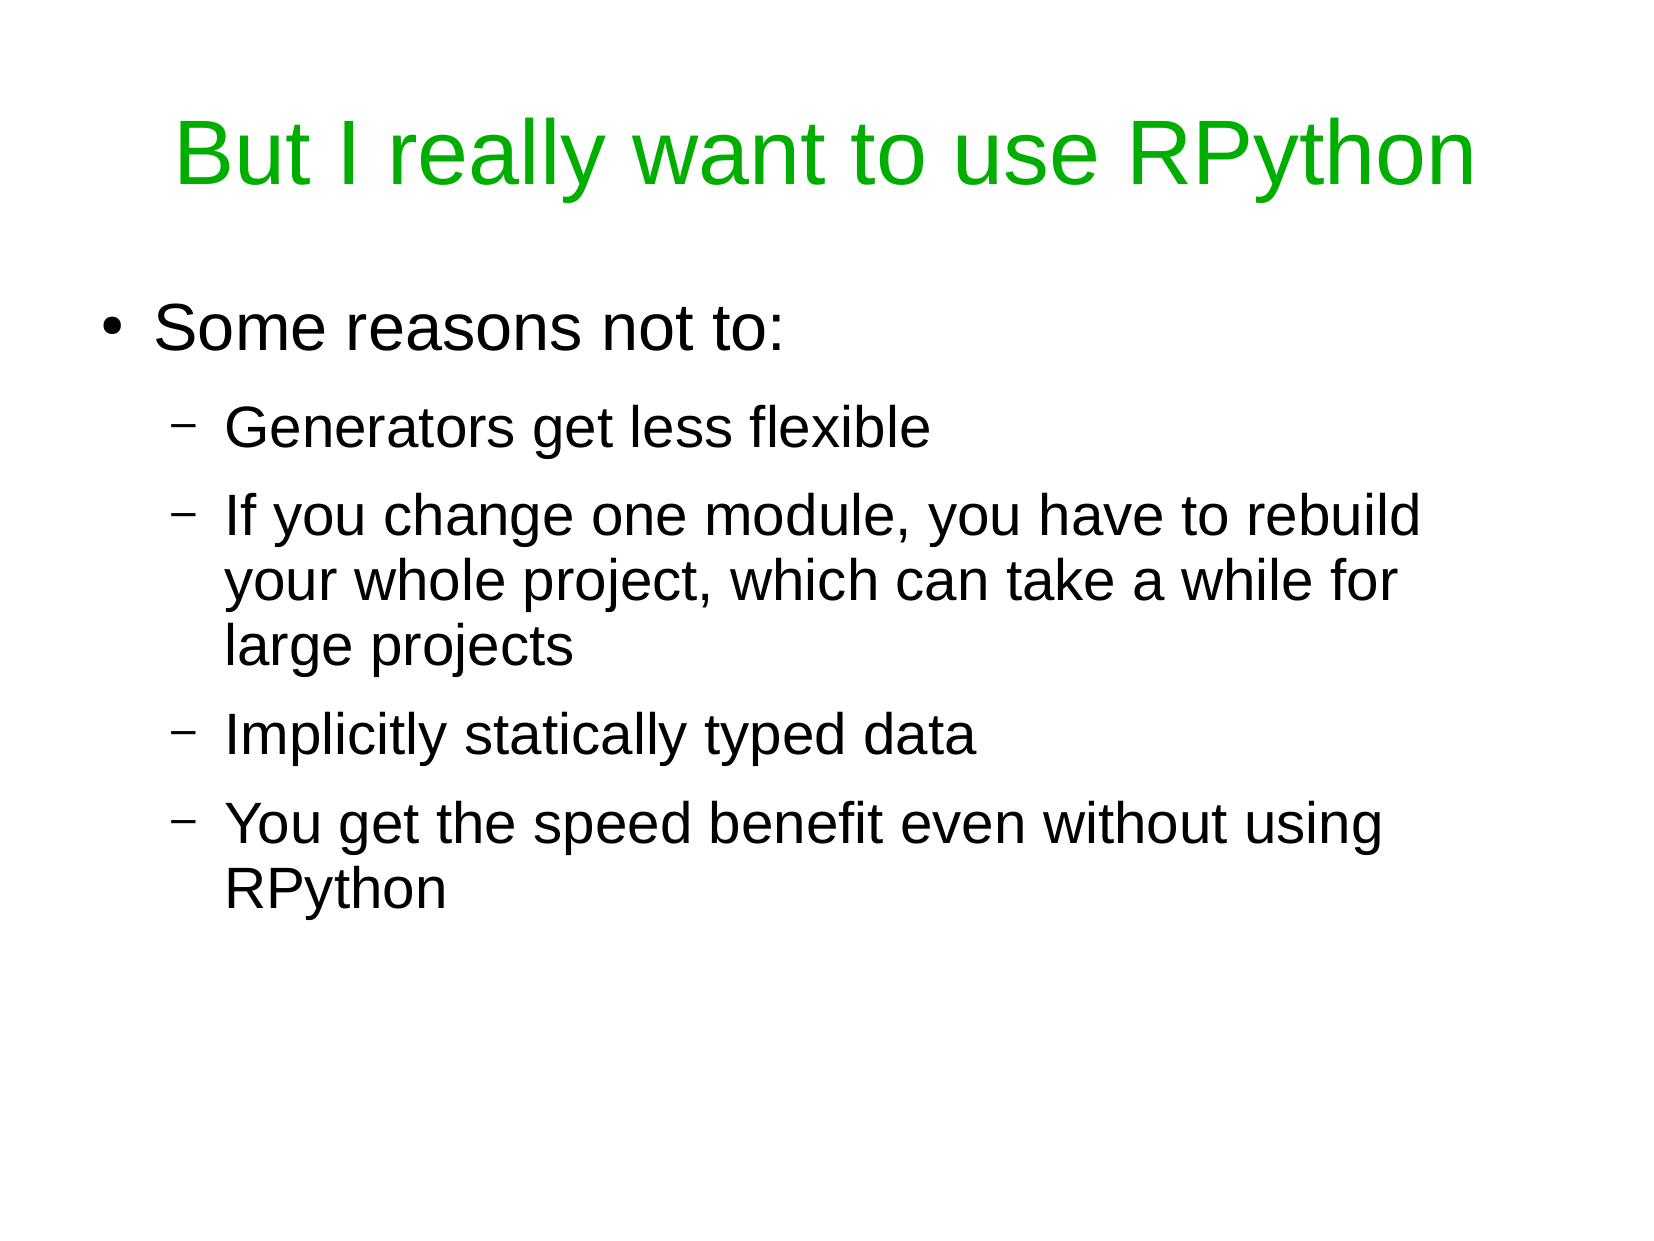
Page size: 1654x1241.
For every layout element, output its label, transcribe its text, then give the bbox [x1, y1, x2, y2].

list Some reasons not to: Generators get less flexible If you change one module, you have to rebuild your whole project, which can take a while for large projects Implicitly statically typed data You get the speed benefit even without using RPython [82, 290, 1538, 1010]
title But I really want to use RPython [82, 49, 1571, 257]
